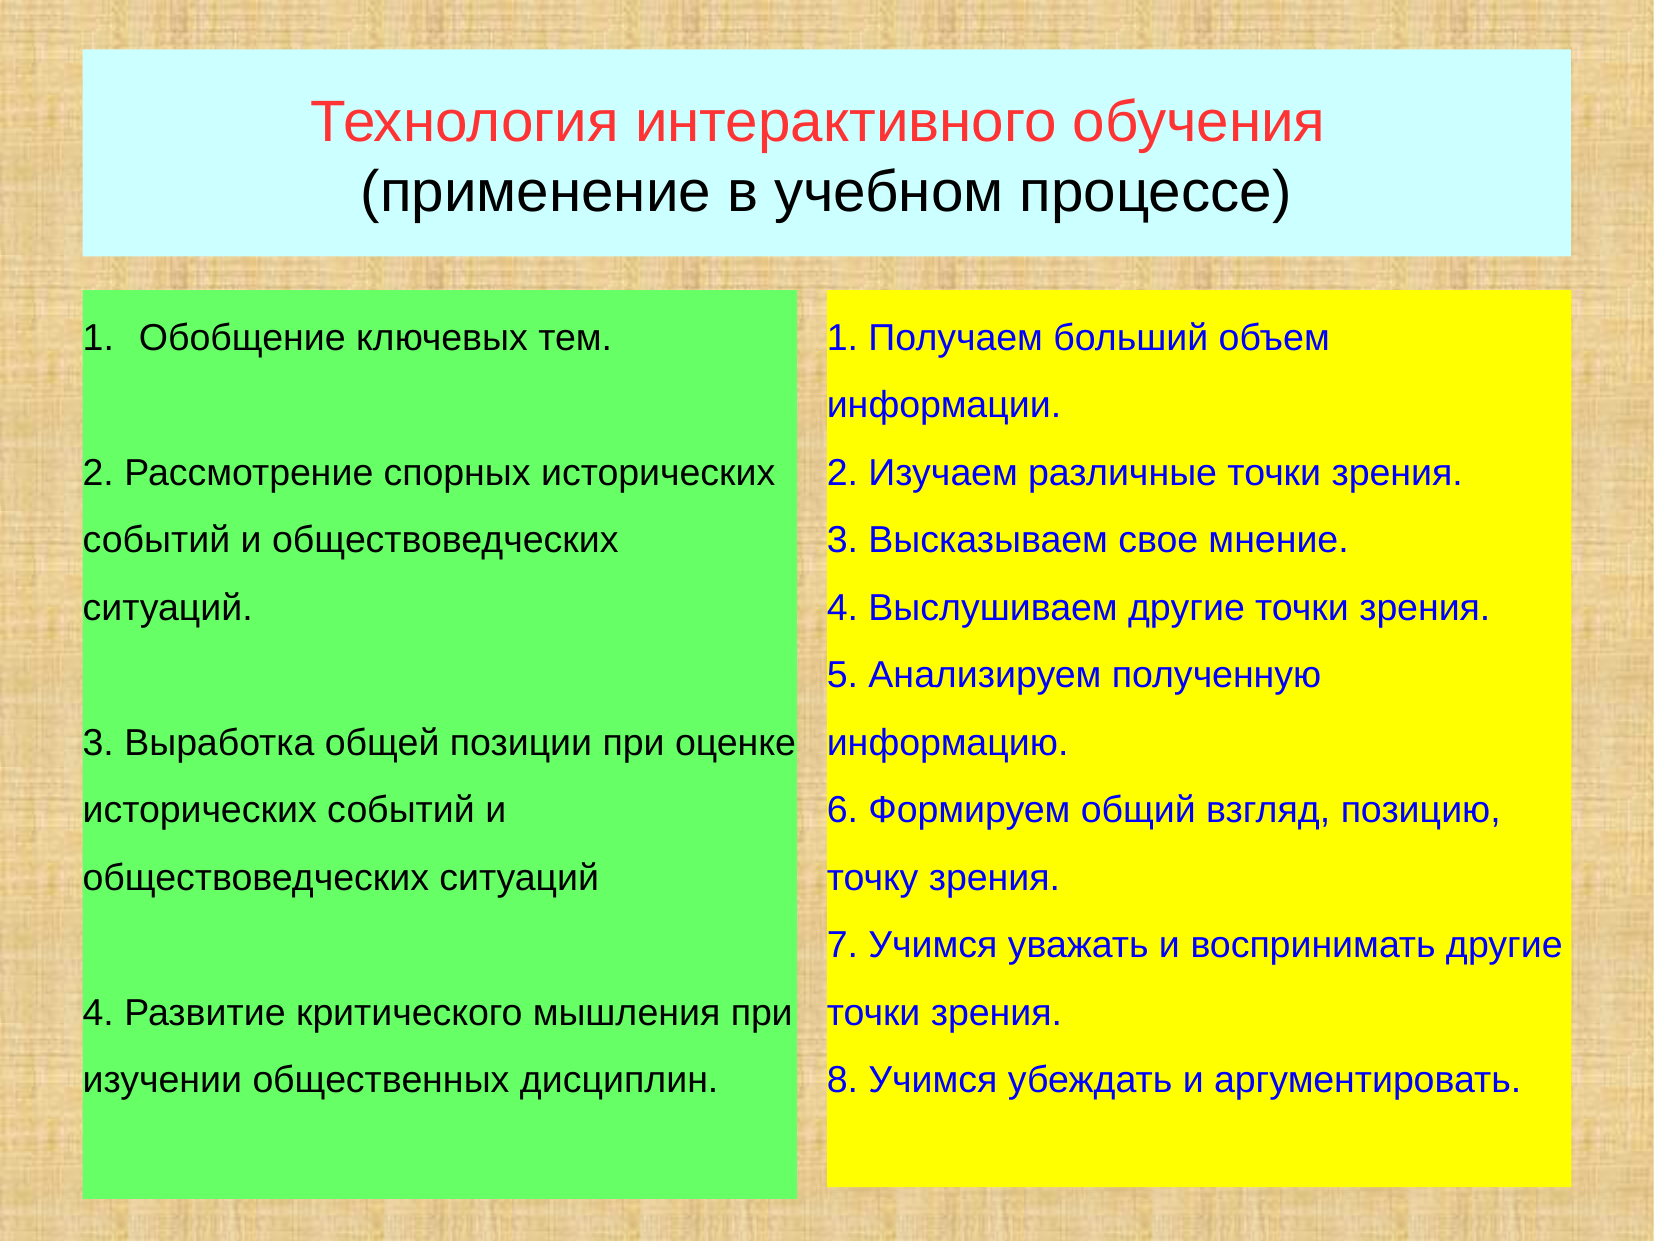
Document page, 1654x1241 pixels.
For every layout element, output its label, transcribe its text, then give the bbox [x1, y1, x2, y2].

title Технология интерактивного обучения (применение в учебном процессе) [82, 49, 1571, 257]
picture [0, 0, 1654, 1241]
list 1. Получаем больший объем информации. 2. Изучаем различные точки зрения. 3. Высказываем свое мнение. 4. Выслушиваем другие точки зрения. 5. Анализируем полученную информацию. 6. Формируем общий взгляд, позицию, точку зрения. 7. Учимся уважать и воспринимать другие точки зрения. 8. Учимся убеждать и аргументировать. [826, 290, 1572, 1188]
list Обобщение ключевых тем. 2. Рассмотрение спорных исторических событий и обществоведческих ситуаций. 3. Выработка общей позиции при оценке исторических событий и обществоведческих ситуаций 4. Развитие критического мышления при изучении общественных дисциплин. [82, 290, 798, 1199]
